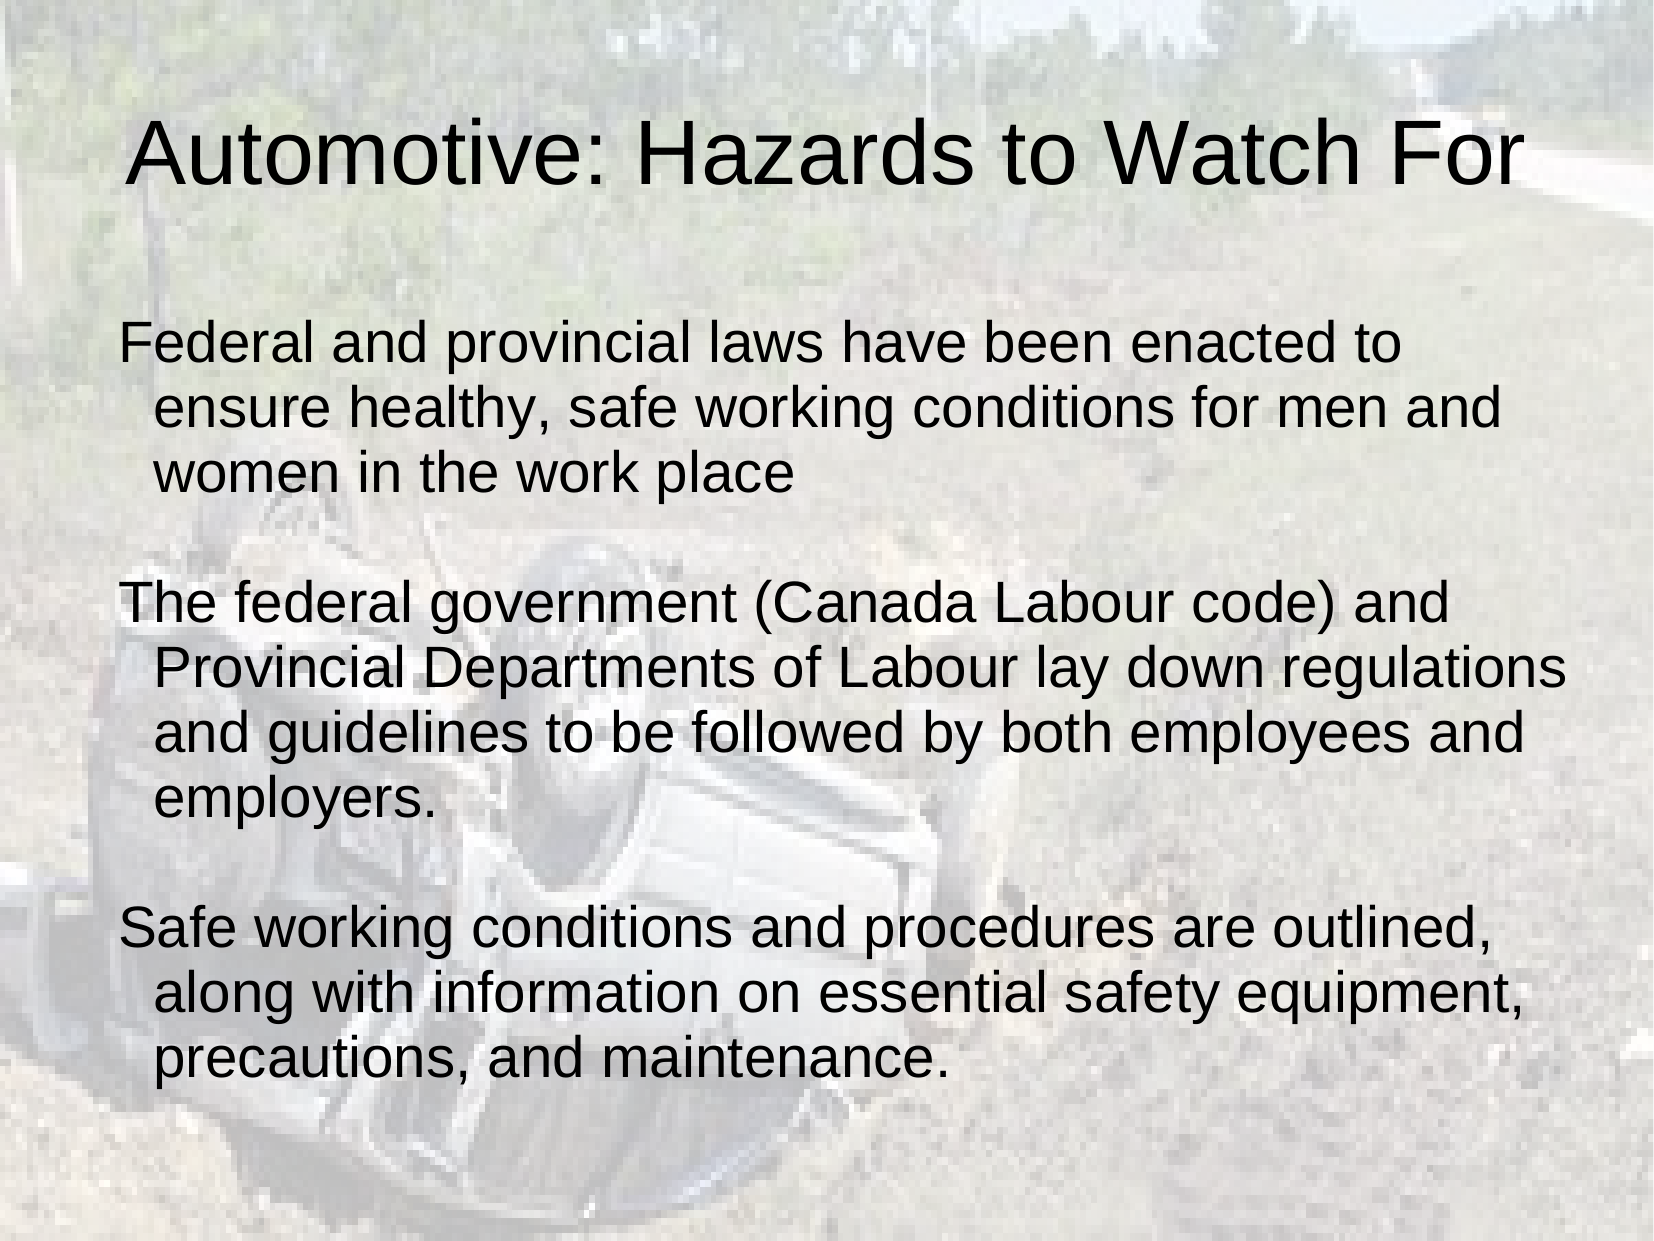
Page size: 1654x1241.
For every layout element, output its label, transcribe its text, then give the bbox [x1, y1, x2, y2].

picture [0, 0, 1654, 1241]
title Automotive: Hazards to Watch For [82, 49, 1571, 257]
subtitle Federal and provincial laws have been enacted to ensure healthy, safe working conditions for men and women in the work place The federal government (Canada Labour code) and Provincial Departments of Labour lay down regulations and guidelines to be followed by both employees and employers. Safe working conditions and procedures are outlined, along with information on essential safety equipment, precautions, and maintenance. [82, 290, 1571, 1109]
